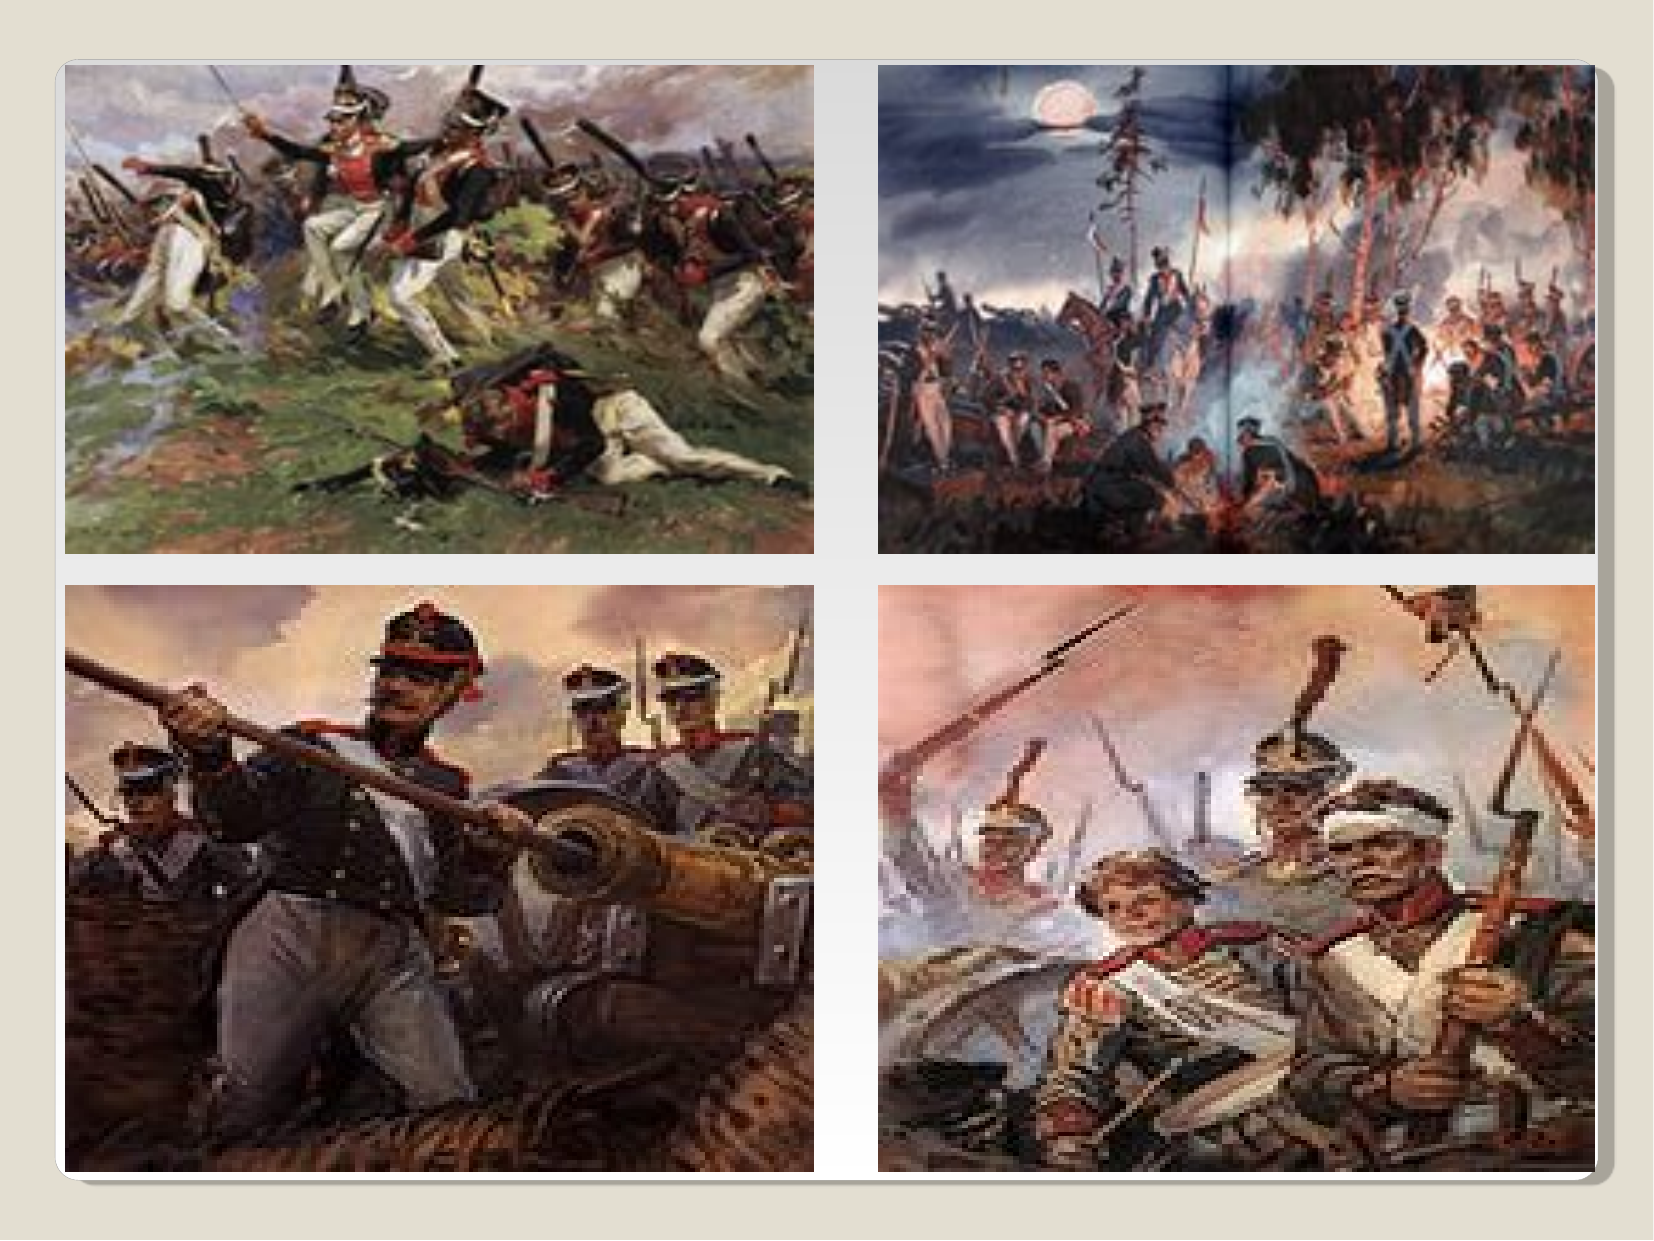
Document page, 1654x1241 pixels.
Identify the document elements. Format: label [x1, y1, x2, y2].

picture [878, 585, 1595, 1172]
picture [65, 585, 814, 1172]
picture [65, 65, 814, 554]
picture [878, 65, 1595, 554]
